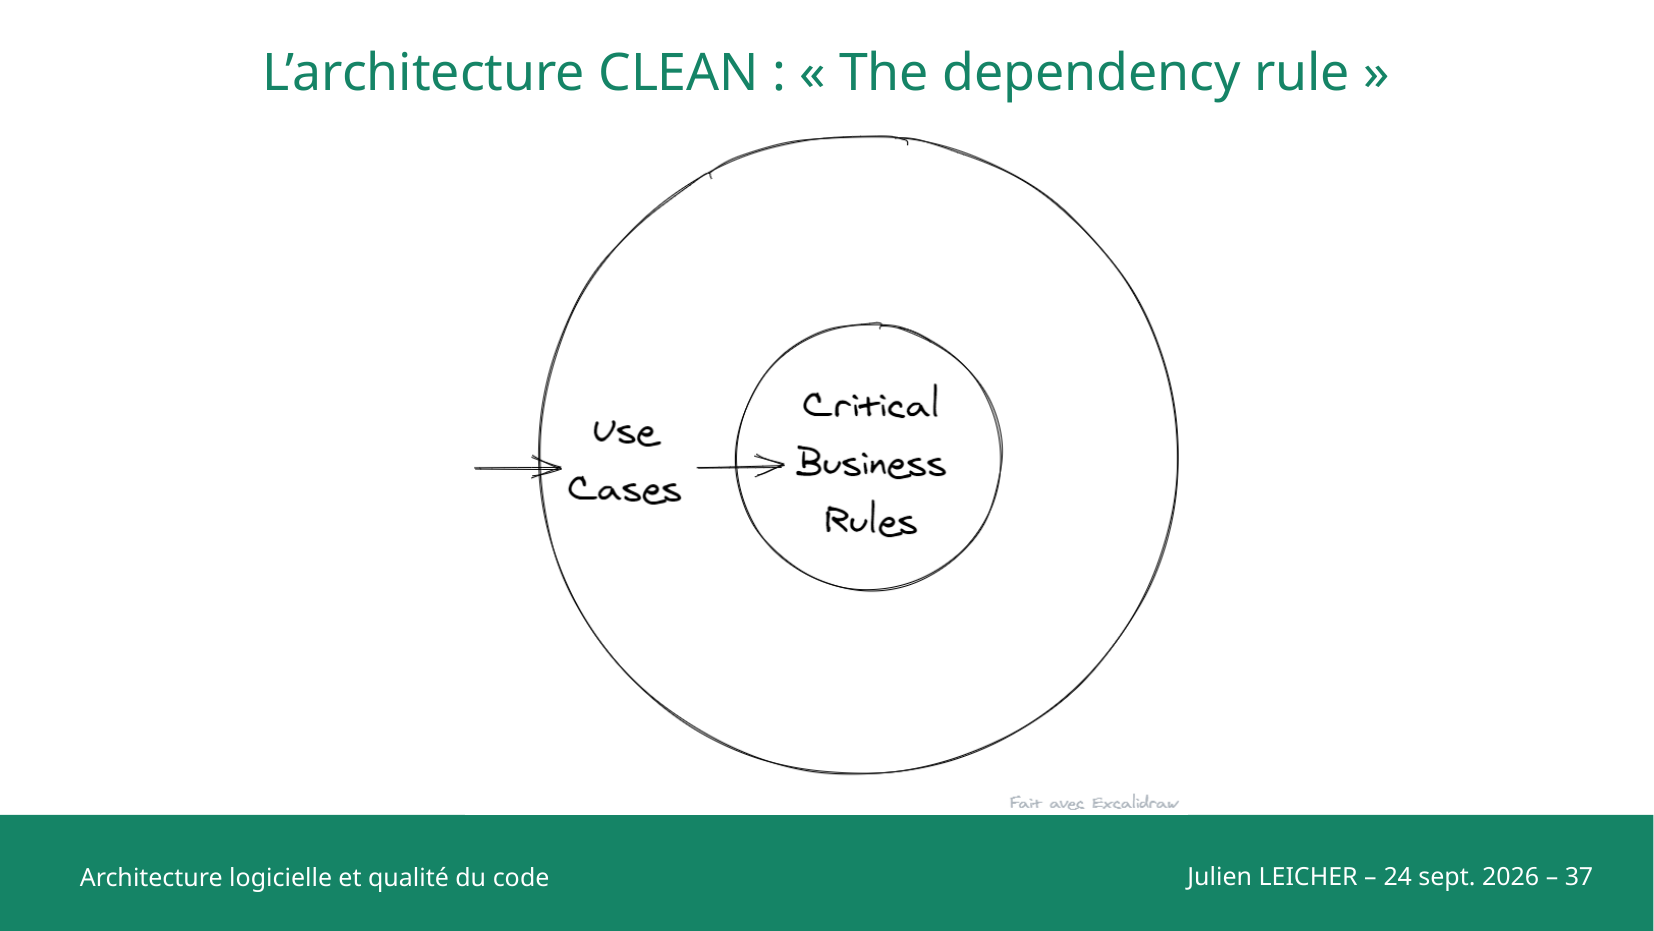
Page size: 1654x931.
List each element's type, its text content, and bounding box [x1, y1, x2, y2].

text_box Julien LEICHER – 18 mars 2022 – <number> [0, 814, 1654, 931]
picture [465, 126, 1188, 815]
text_box L’architecture CLEAN : « The dependency rule » [0, 27, 1654, 113]
text_box Architecture logicielle et qualité du code [64, 852, 798, 898]
